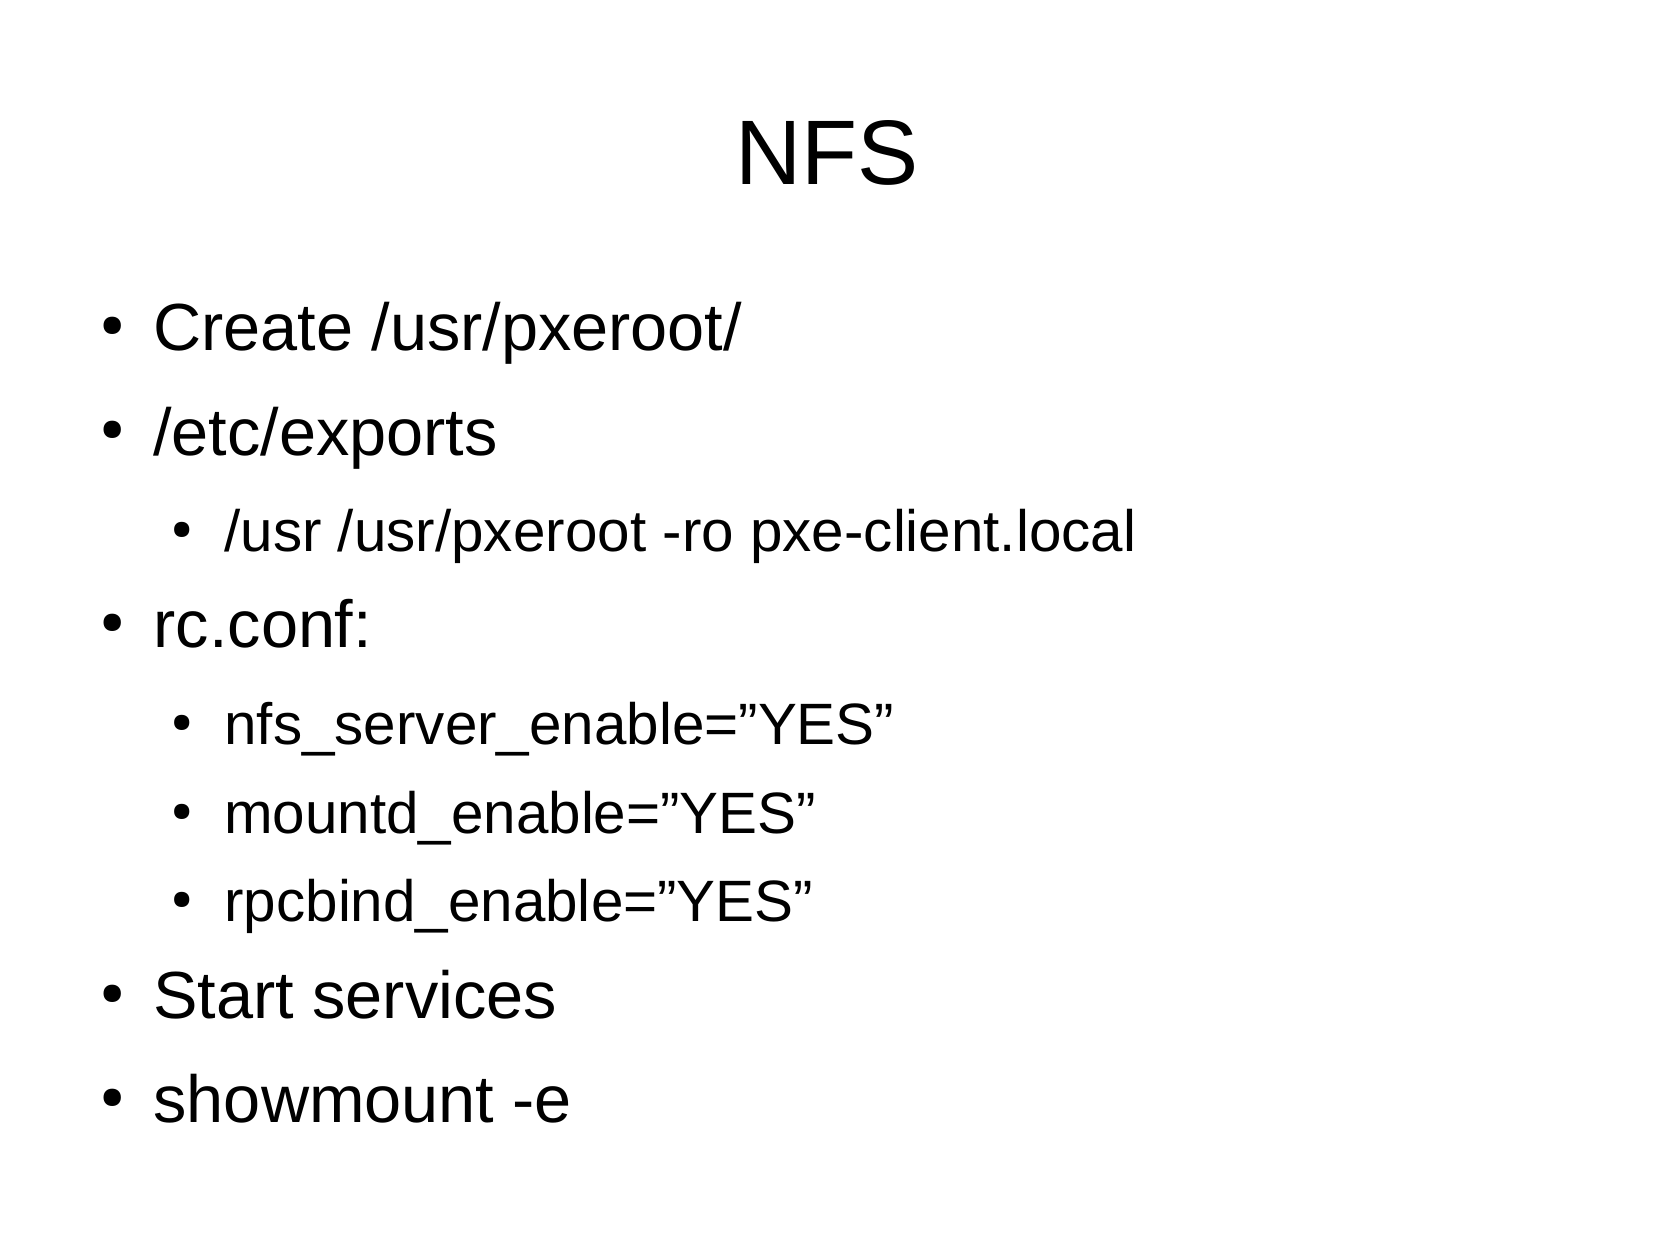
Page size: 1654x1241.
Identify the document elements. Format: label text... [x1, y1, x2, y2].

title NFS [82, 56, 1571, 250]
list Create /usr/pxeroot/ /etc/exports /usr /usr/pxeroot -ro pxe-client.local rc.conf: nfs_server_enable=”YES” mountd_enable=”YES” rpcbind_enable=”YES” Start services showmount -e [82, 290, 1571, 1150]
